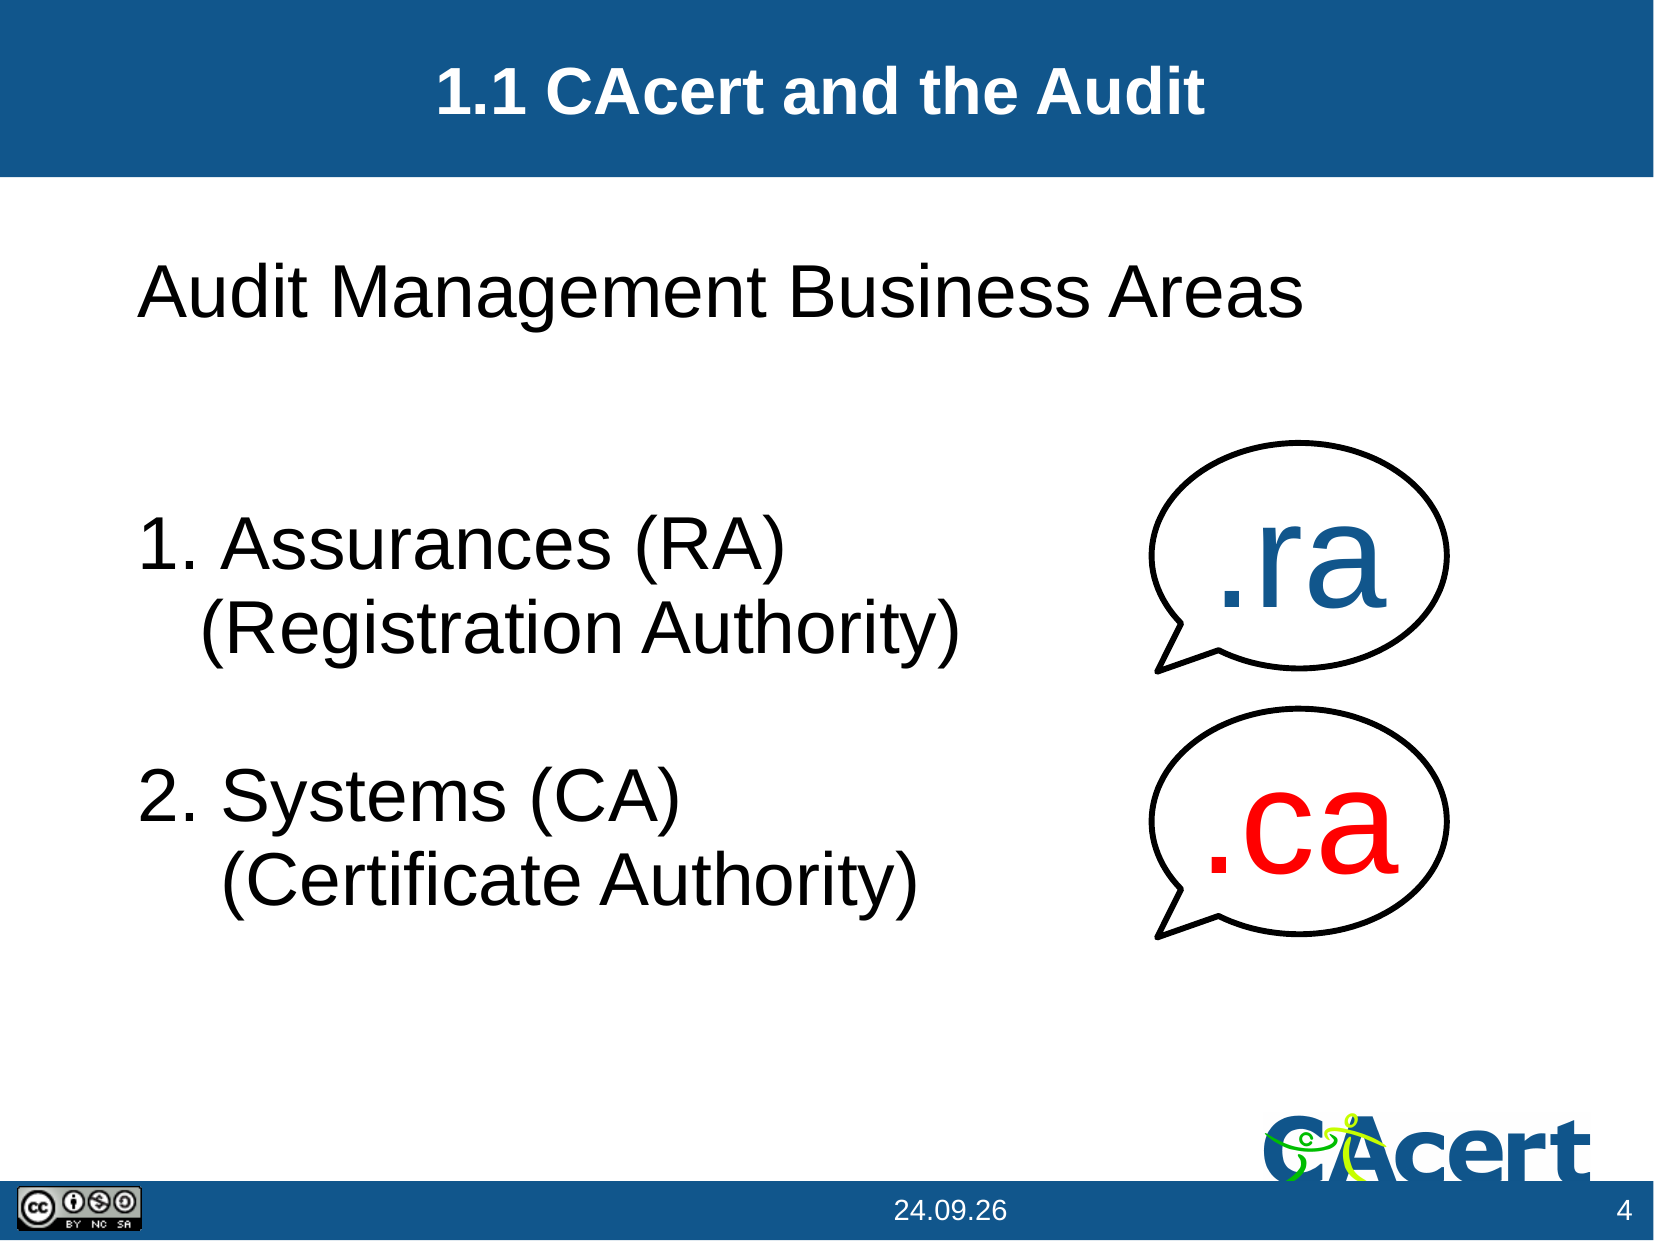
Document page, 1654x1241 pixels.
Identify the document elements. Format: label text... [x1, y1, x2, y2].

picture [1263, 1112, 1591, 1181]
title 1.1 CAcert and the Audit [76, 17, 1565, 166]
text_box .ra [1151, 442, 1447, 672]
picture [17, 1186, 142, 1231]
text_box Audit Management Business Areas Assurances (RA) (Registration Authority) Systems (CA) (Certificate Authority) [122, 241, 1321, 1004]
text_box .ca [1151, 708, 1447, 938]
